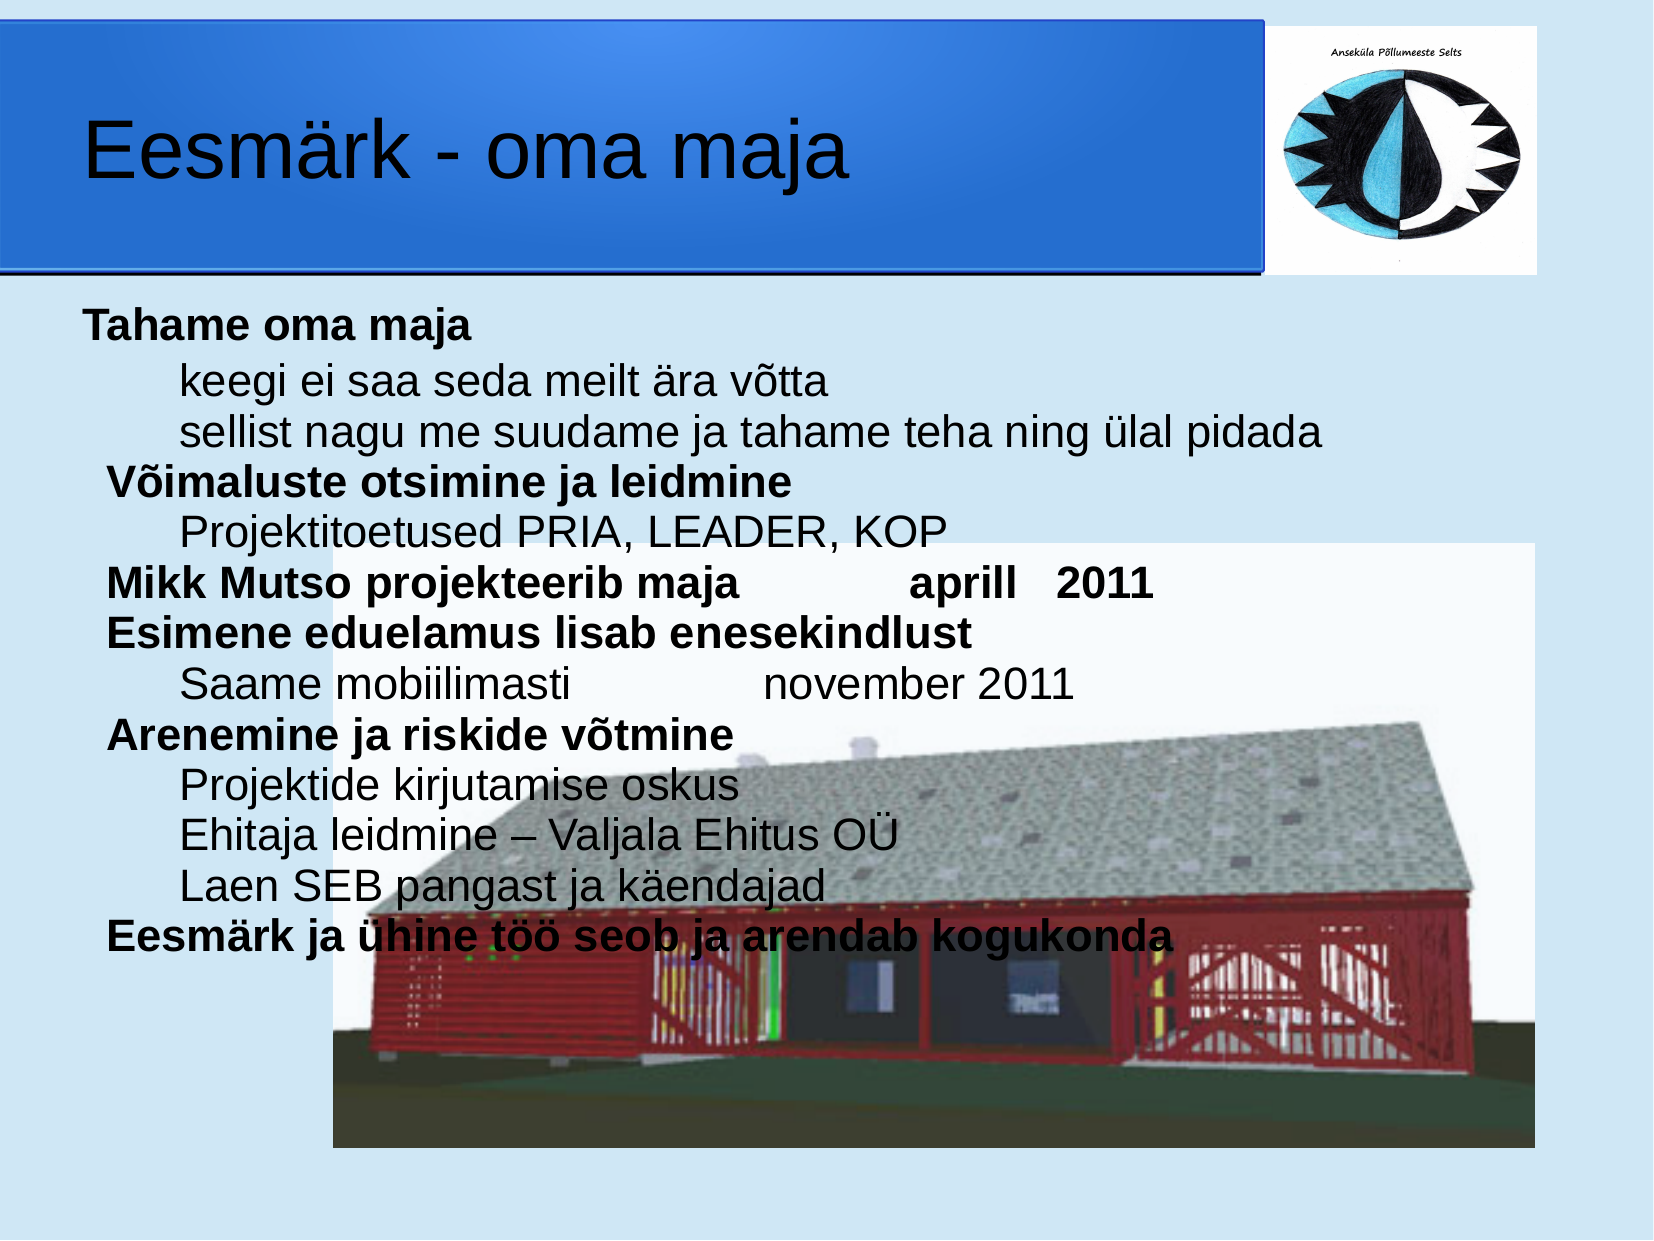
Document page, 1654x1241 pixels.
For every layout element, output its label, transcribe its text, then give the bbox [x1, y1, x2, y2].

title Eesmärk - oma maja [82, 47, 1235, 252]
list Tahame oma maja keegi ei saa seda meilt ära võtta sellist nagu me suudame ja tahame teha ning ülal pidada Võimaluste otsimine ja leidmine Projektitoetused PRIA, LEADER, KOP Mikk Mutso projekteerib maja aprill 2011 Esimene eduelamus lisab enesekindlust Saame mobiilimasti november 2011 Arenemine ja riskide võtmine Projektide kirjutamise oskus Ehitaja leidmine – Valjala Ehitus OÜ Laen SEB pangast ja käendajad Eesmärk ja ühine töö seob ja arendab kogukonda [82, 299, 1571, 1019]
picture [1265, 26, 1537, 275]
picture [333, 1019, 1535, 1148]
